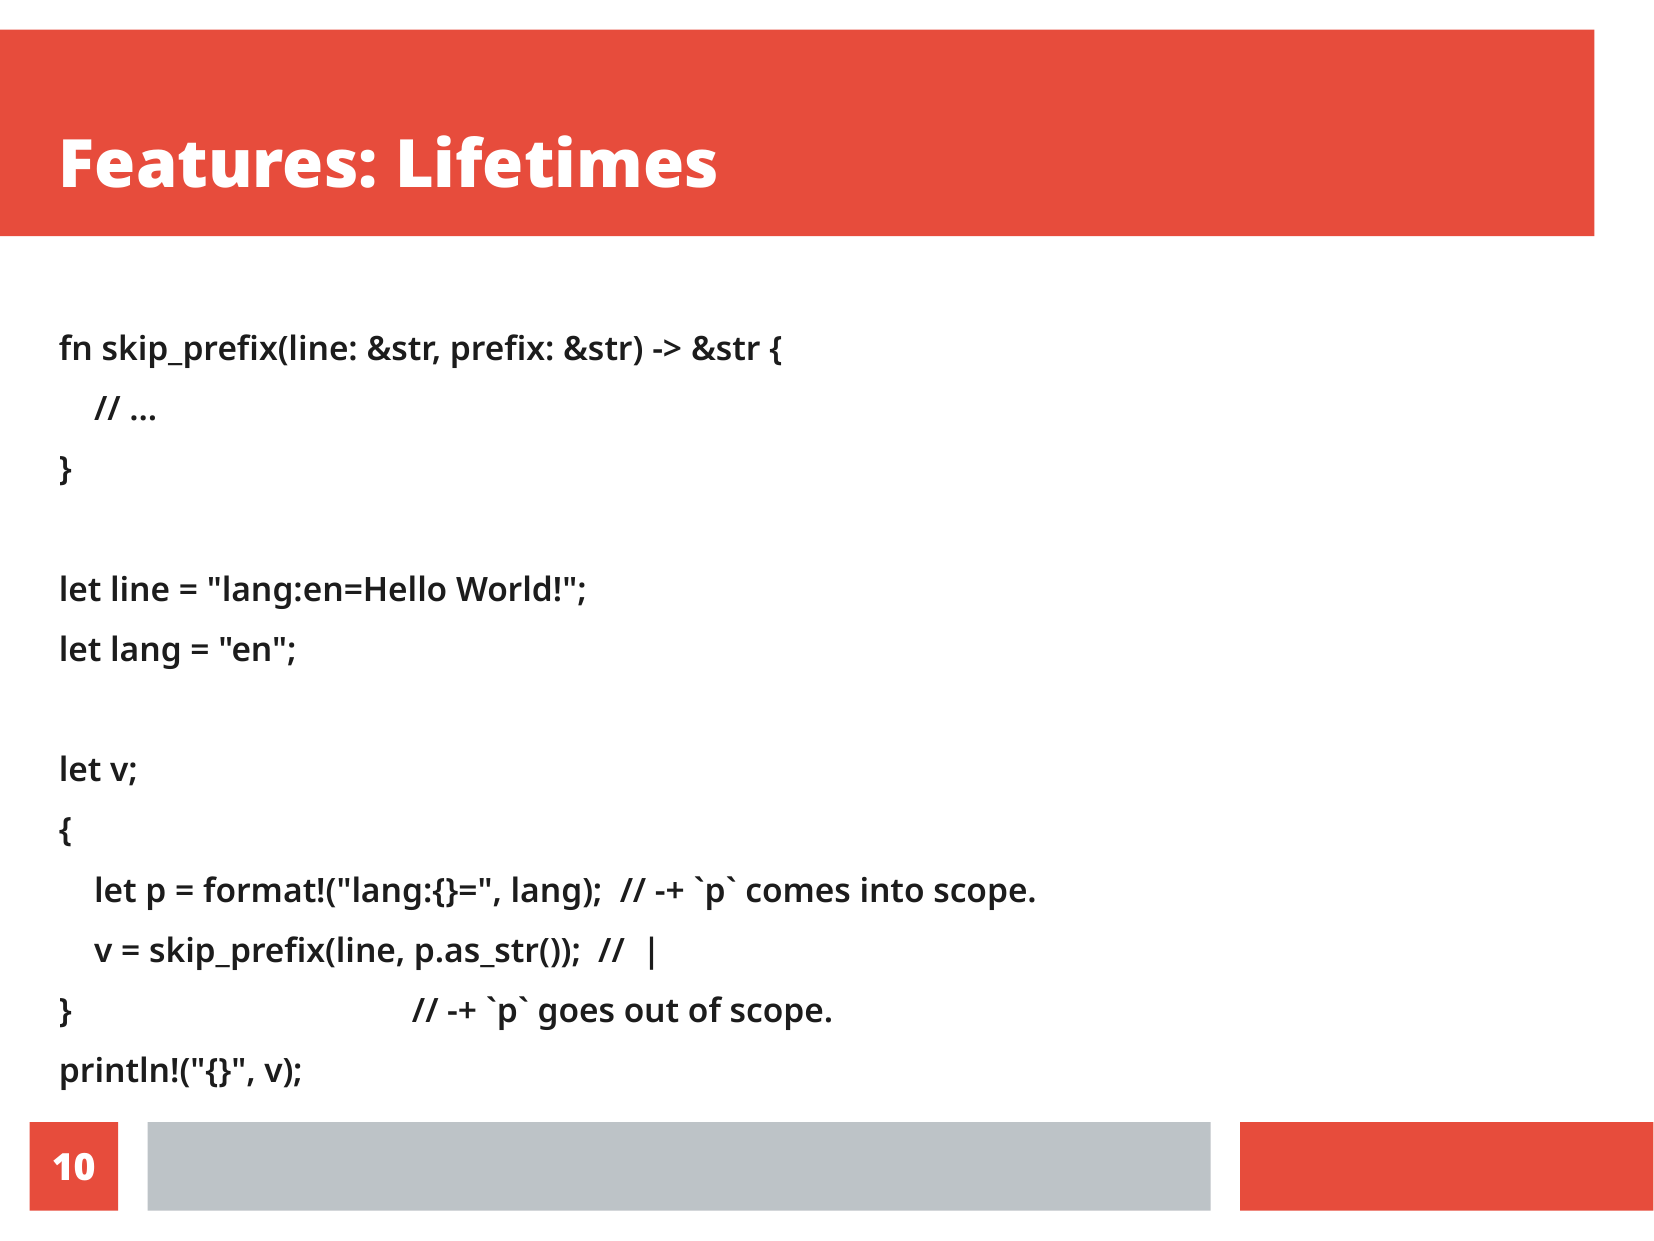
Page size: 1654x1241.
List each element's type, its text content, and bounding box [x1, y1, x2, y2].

list fn skip_prefix(line: &str, prefix: &str) -> &str { // ... } let line = "lang:en=Hello World!"; let lang = "en"; let v; { let p = format!("lang:{}=", lang); // -+ `p` comes into scope. v = skip_prefix(line, p.as_str()); // | } // -+ `p` goes out of scope. println!("{}", v); [59, 324, 1565, 1093]
title Features: Lifetimes [59, 59, 1595, 207]
